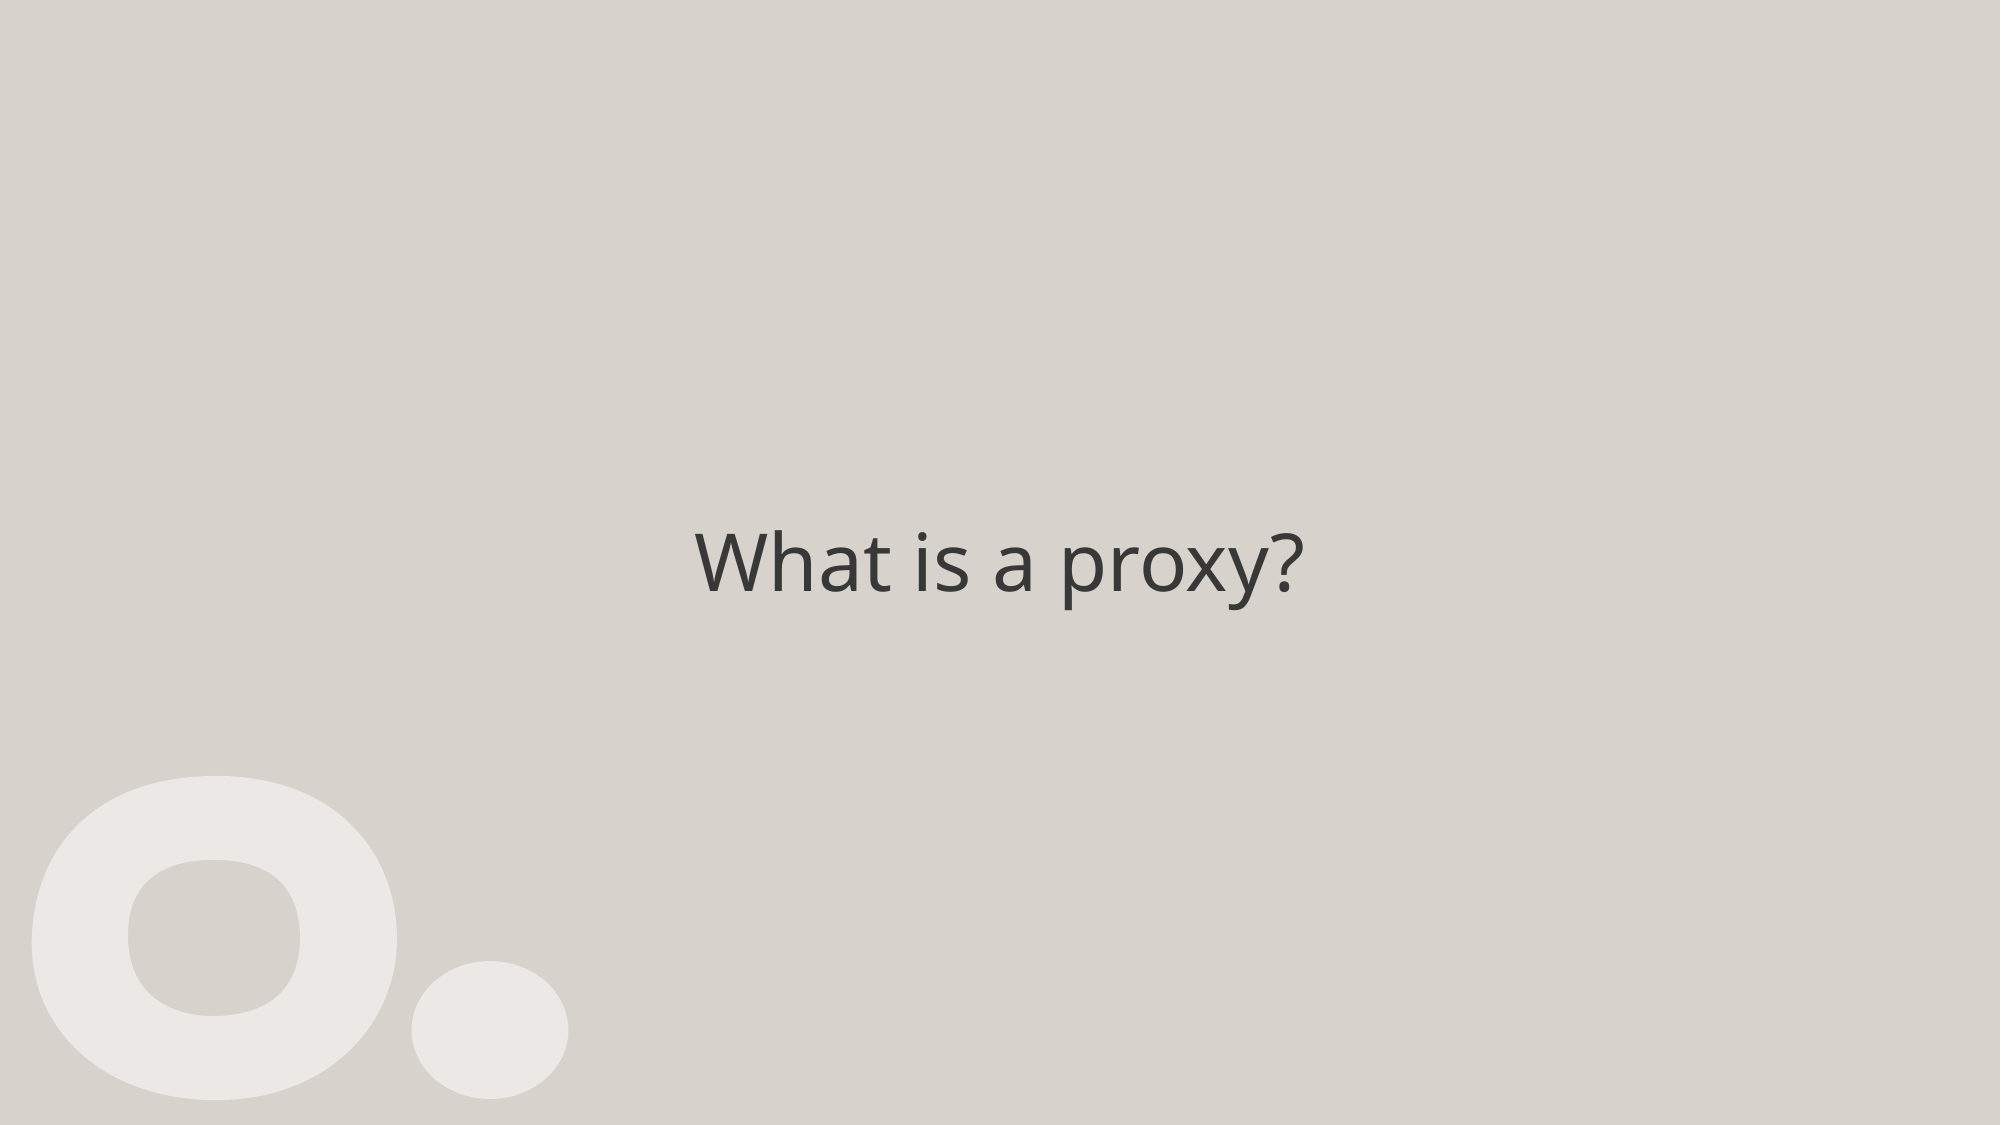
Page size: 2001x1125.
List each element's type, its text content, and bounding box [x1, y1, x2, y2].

title What is a proxy? [0, 505, 2000, 620]
